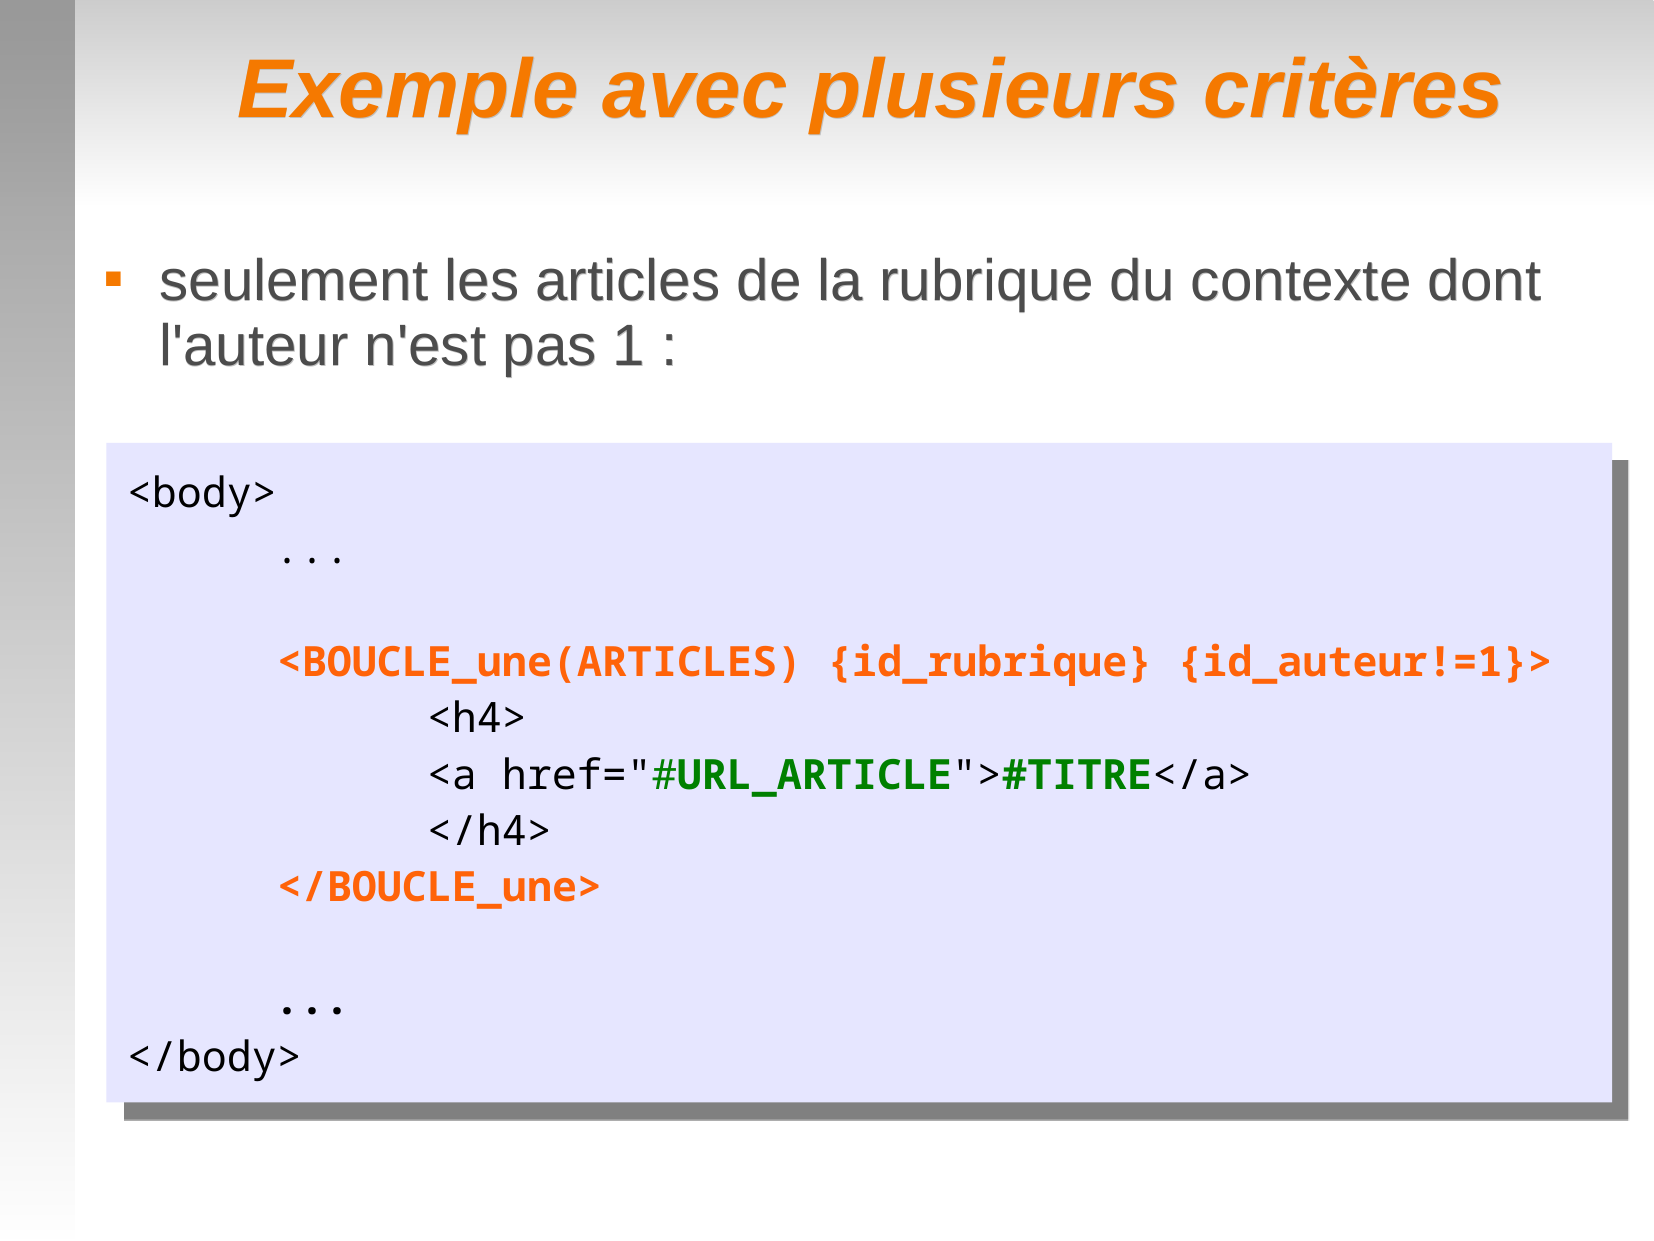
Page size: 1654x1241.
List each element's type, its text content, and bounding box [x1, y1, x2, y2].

list seulement les articles de la rubrique du contexte dont l'auteur n'est pas 1 : [88, 248, 1625, 1067]
title Exemple avec plusieurs critères [88, 0, 1654, 178]
